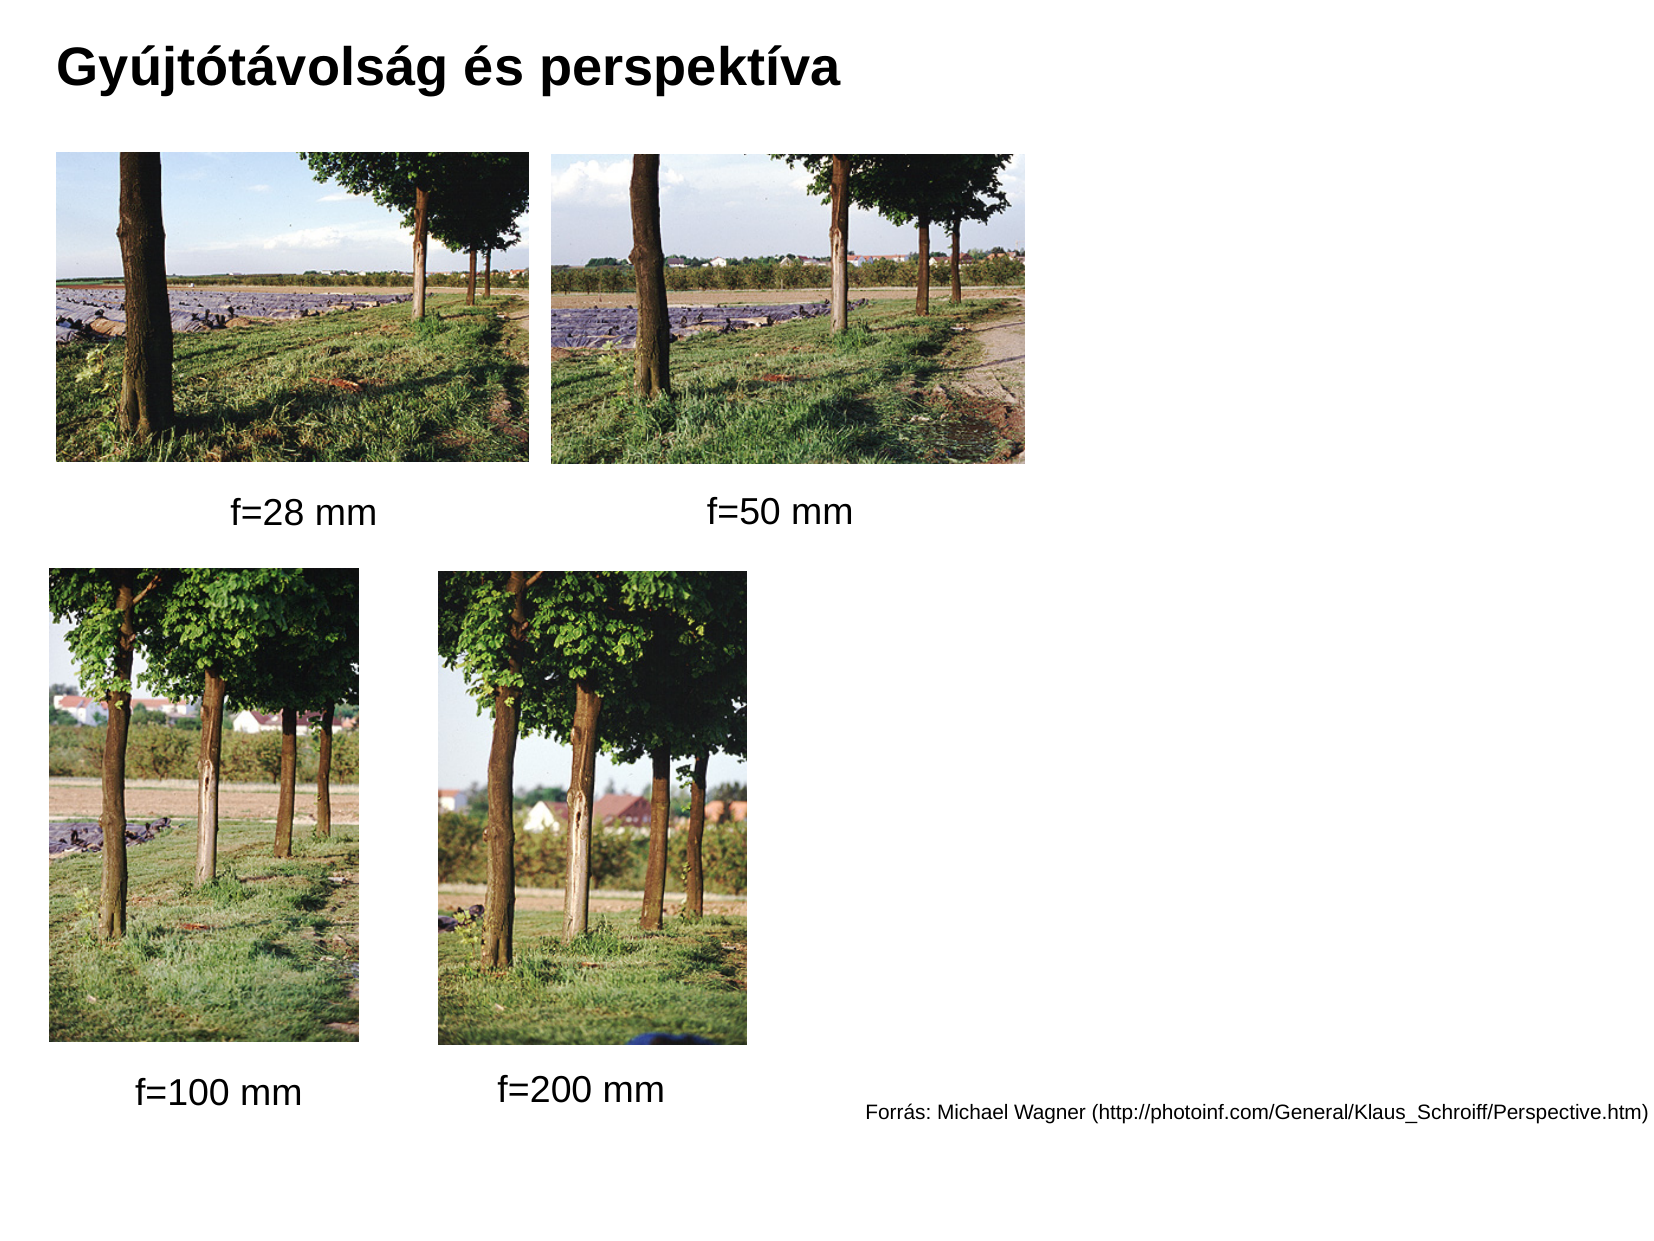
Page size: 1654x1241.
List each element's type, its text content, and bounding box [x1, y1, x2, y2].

text_box f=50 mm [692, 482, 869, 540]
text_box f=28 mm [215, 484, 393, 542]
text_box Gyújtótávolság és perspektíva [42, 29, 857, 107]
text_box f=200 mm [482, 1060, 681, 1118]
picture [551, 154, 1025, 464]
picture [56, 152, 529, 462]
text_box Forrás: Michael Wagner (http://photoinf.com/General/Klaus_Schroiff/Perspective.htm) [850, 1093, 1654, 1132]
picture [49, 568, 359, 1042]
picture [438, 571, 747, 1045]
text_box f=100 mm [120, 1064, 318, 1121]
